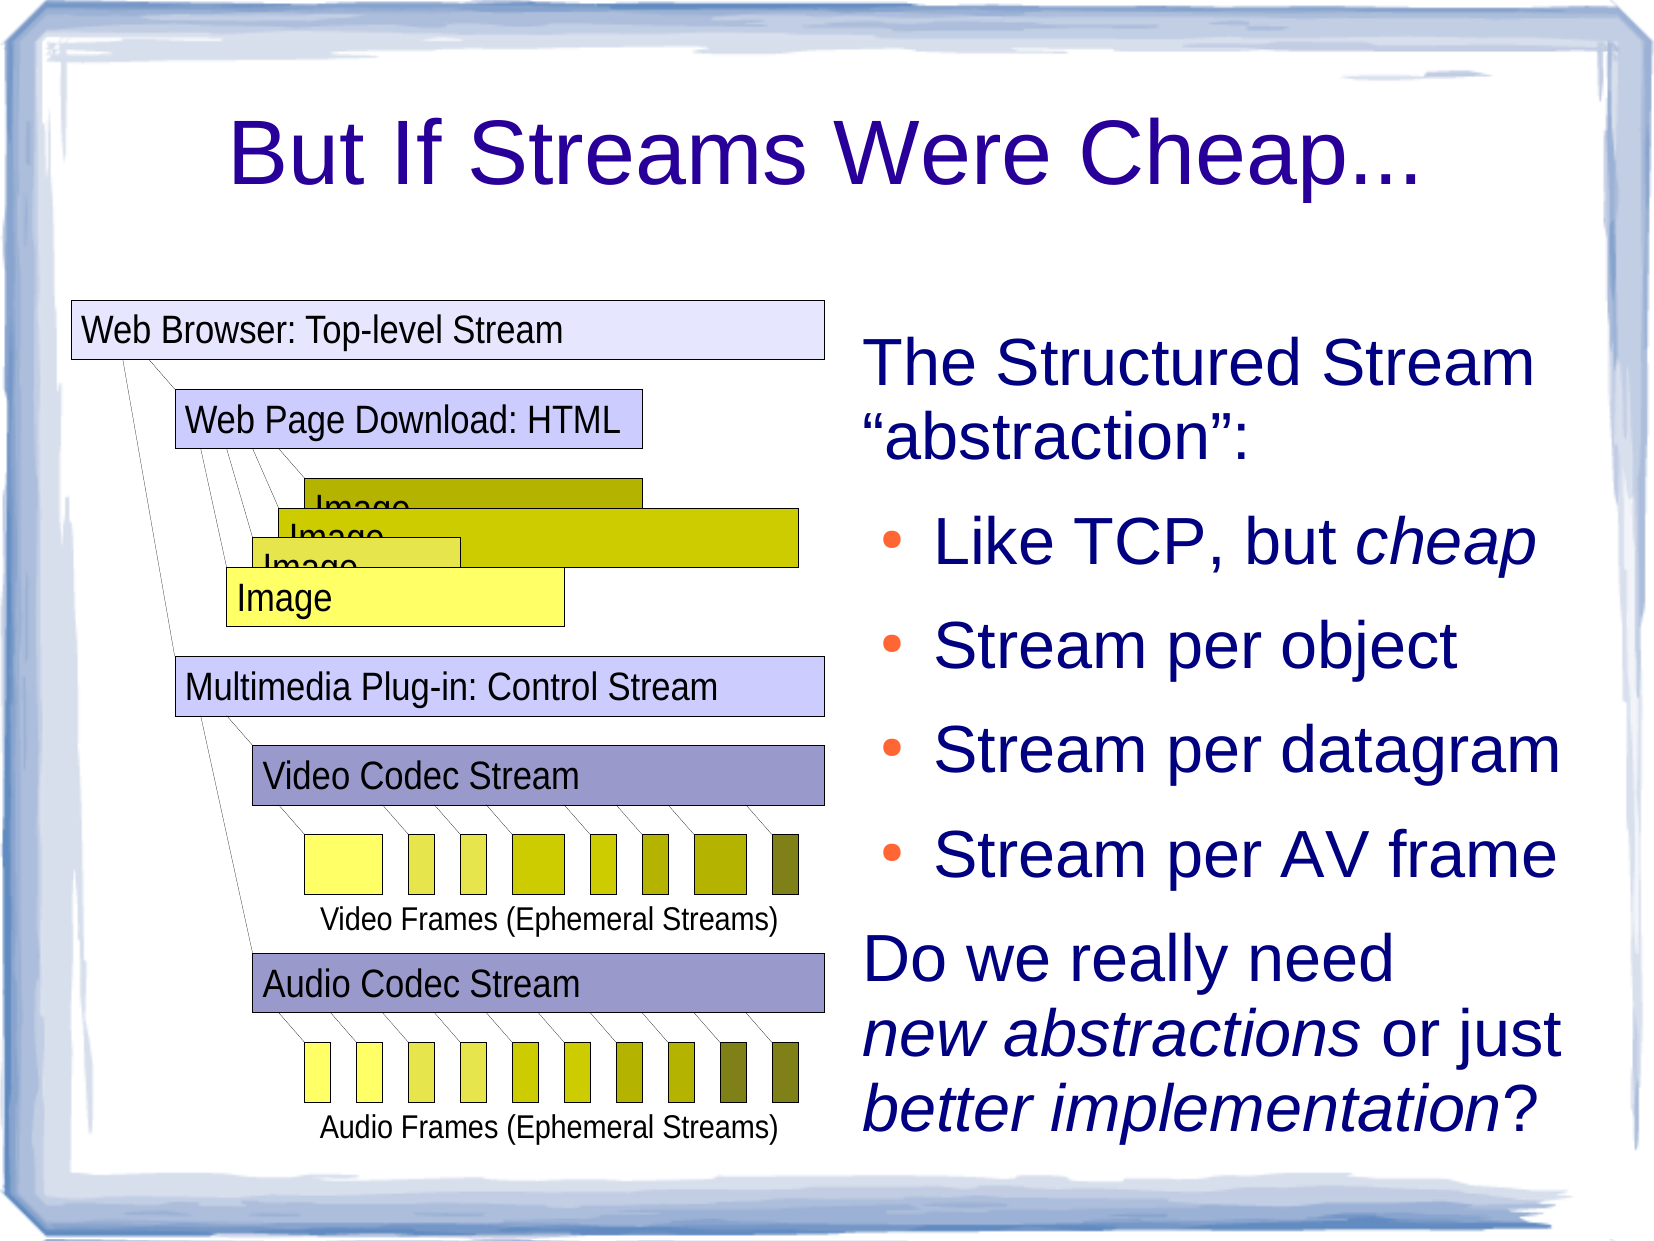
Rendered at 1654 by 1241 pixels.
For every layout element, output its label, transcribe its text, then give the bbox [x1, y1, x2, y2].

picture [0, 0, 1654, 1241]
title But If Streams Were Cheap... [82, 49, 1571, 257]
list The Structured Stream “abstraction”: Like TCP, but cheap Stream per object Stream per datagram Stream per AV frame Do we really need new abstractions or just better implementation? [862, 324, 1572, 1144]
